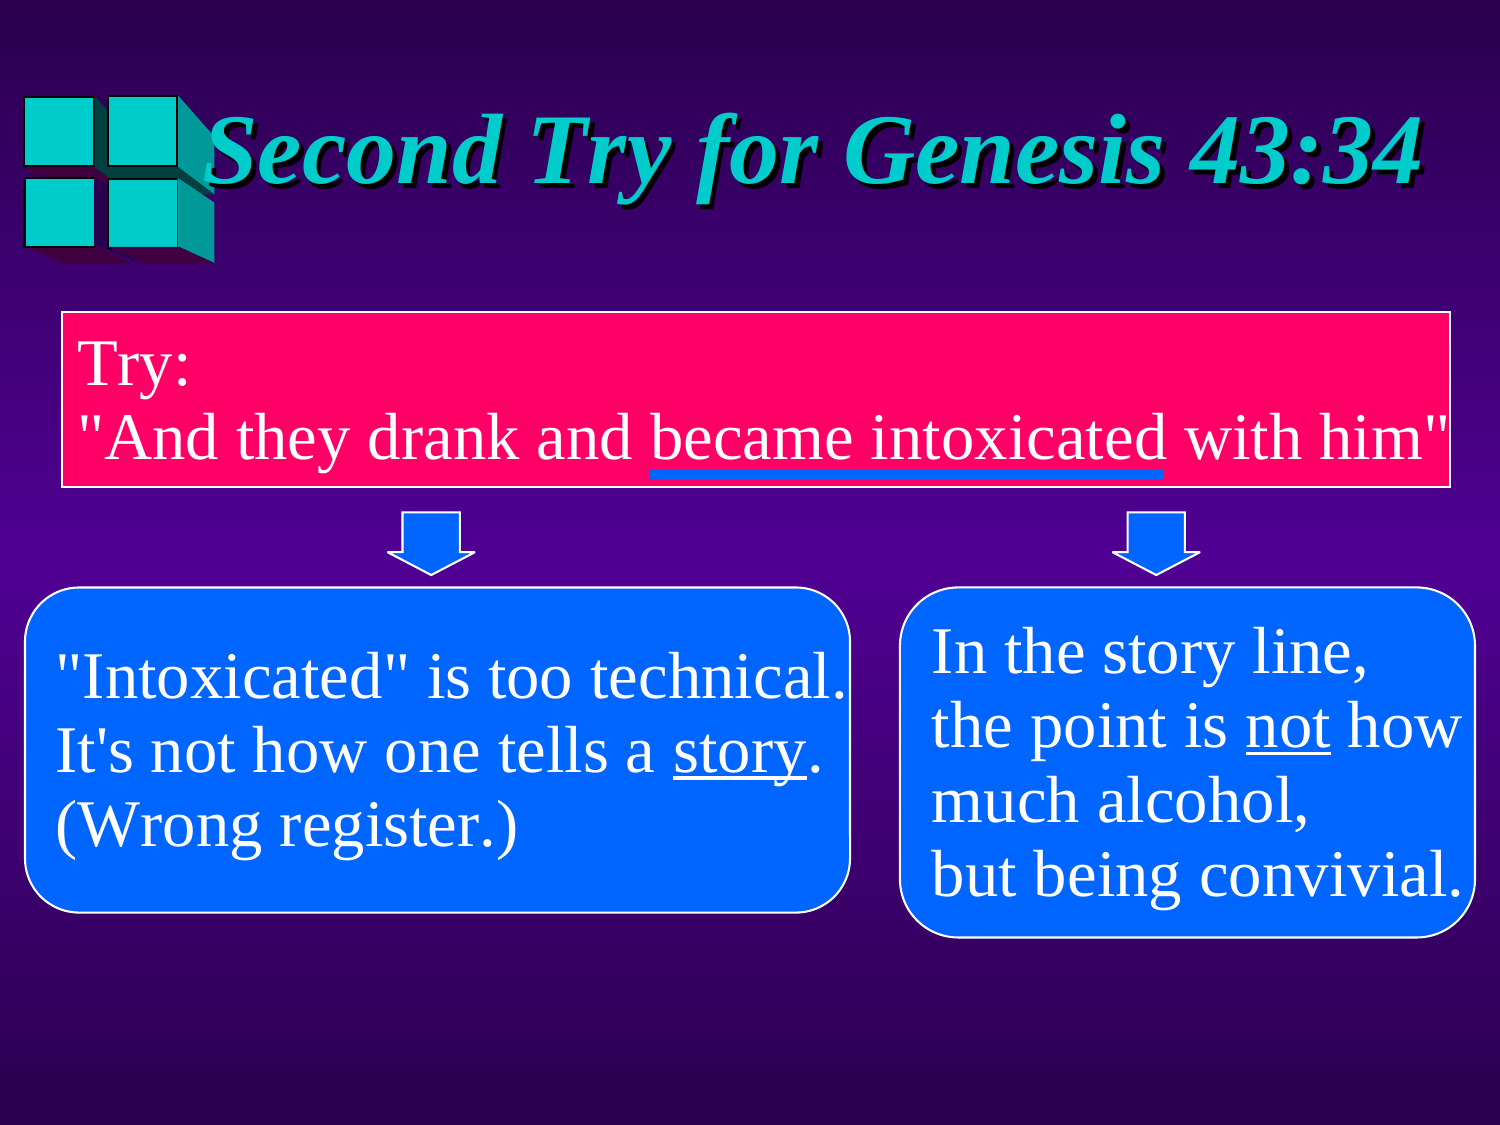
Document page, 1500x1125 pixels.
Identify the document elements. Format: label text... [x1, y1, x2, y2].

text_box In the story line, the point is not how much alcohol, but being convivial. [899, 587, 1476, 938]
title Second Try for Genesis 43:34 [187, 56, 1500, 244]
text_box [387, 512, 475, 576]
text_box "Intoxicated" is too technical. It's not how one tells a story. (Wrong register.) [24, 587, 851, 913]
text_box Try: "And they drank and became intoxicated with him" [62, 312, 1450, 488]
text_box [1112, 512, 1201, 576]
